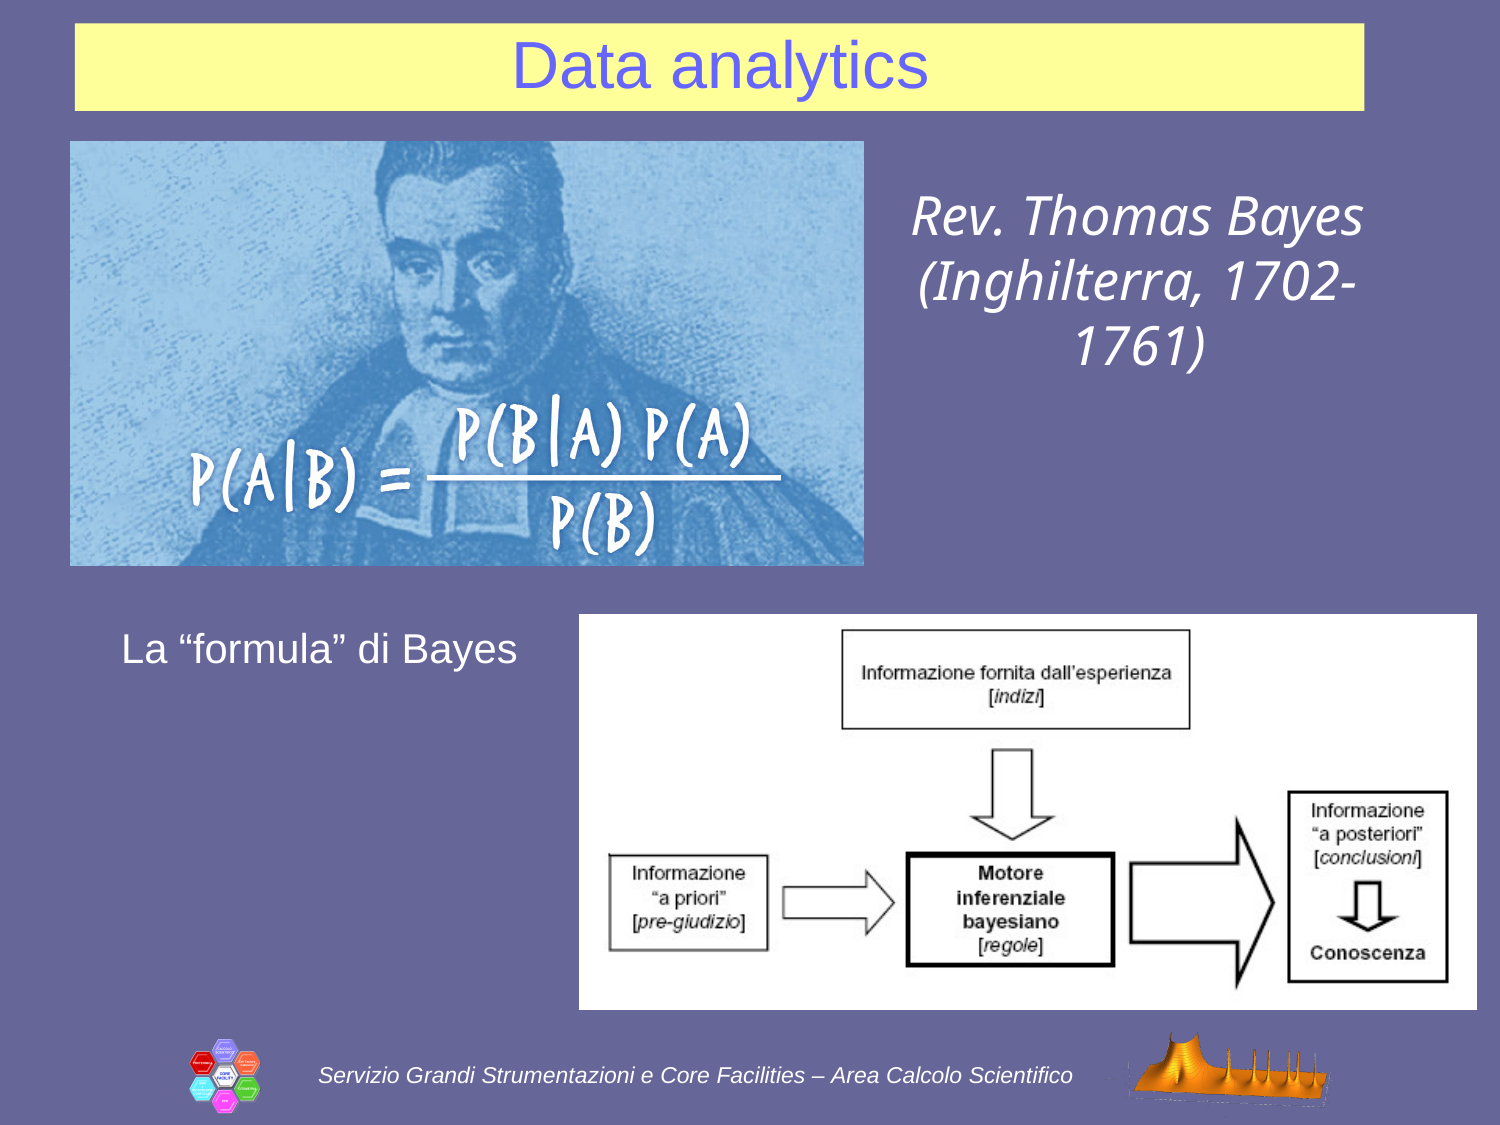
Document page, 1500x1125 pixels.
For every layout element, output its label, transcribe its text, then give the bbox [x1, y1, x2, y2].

picture [579, 614, 1477, 1010]
picture [70, 141, 864, 566]
text_box La “formula” di Bayes [106, 614, 533, 680]
text_box Rev. Thomas Bayes (Inghilterra, 1702-1761) [896, 174, 1394, 319]
picture [183, 1034, 266, 1118]
text_box Data analytics [74, 23, 1365, 111]
picture [1104, 1029, 1341, 1118]
